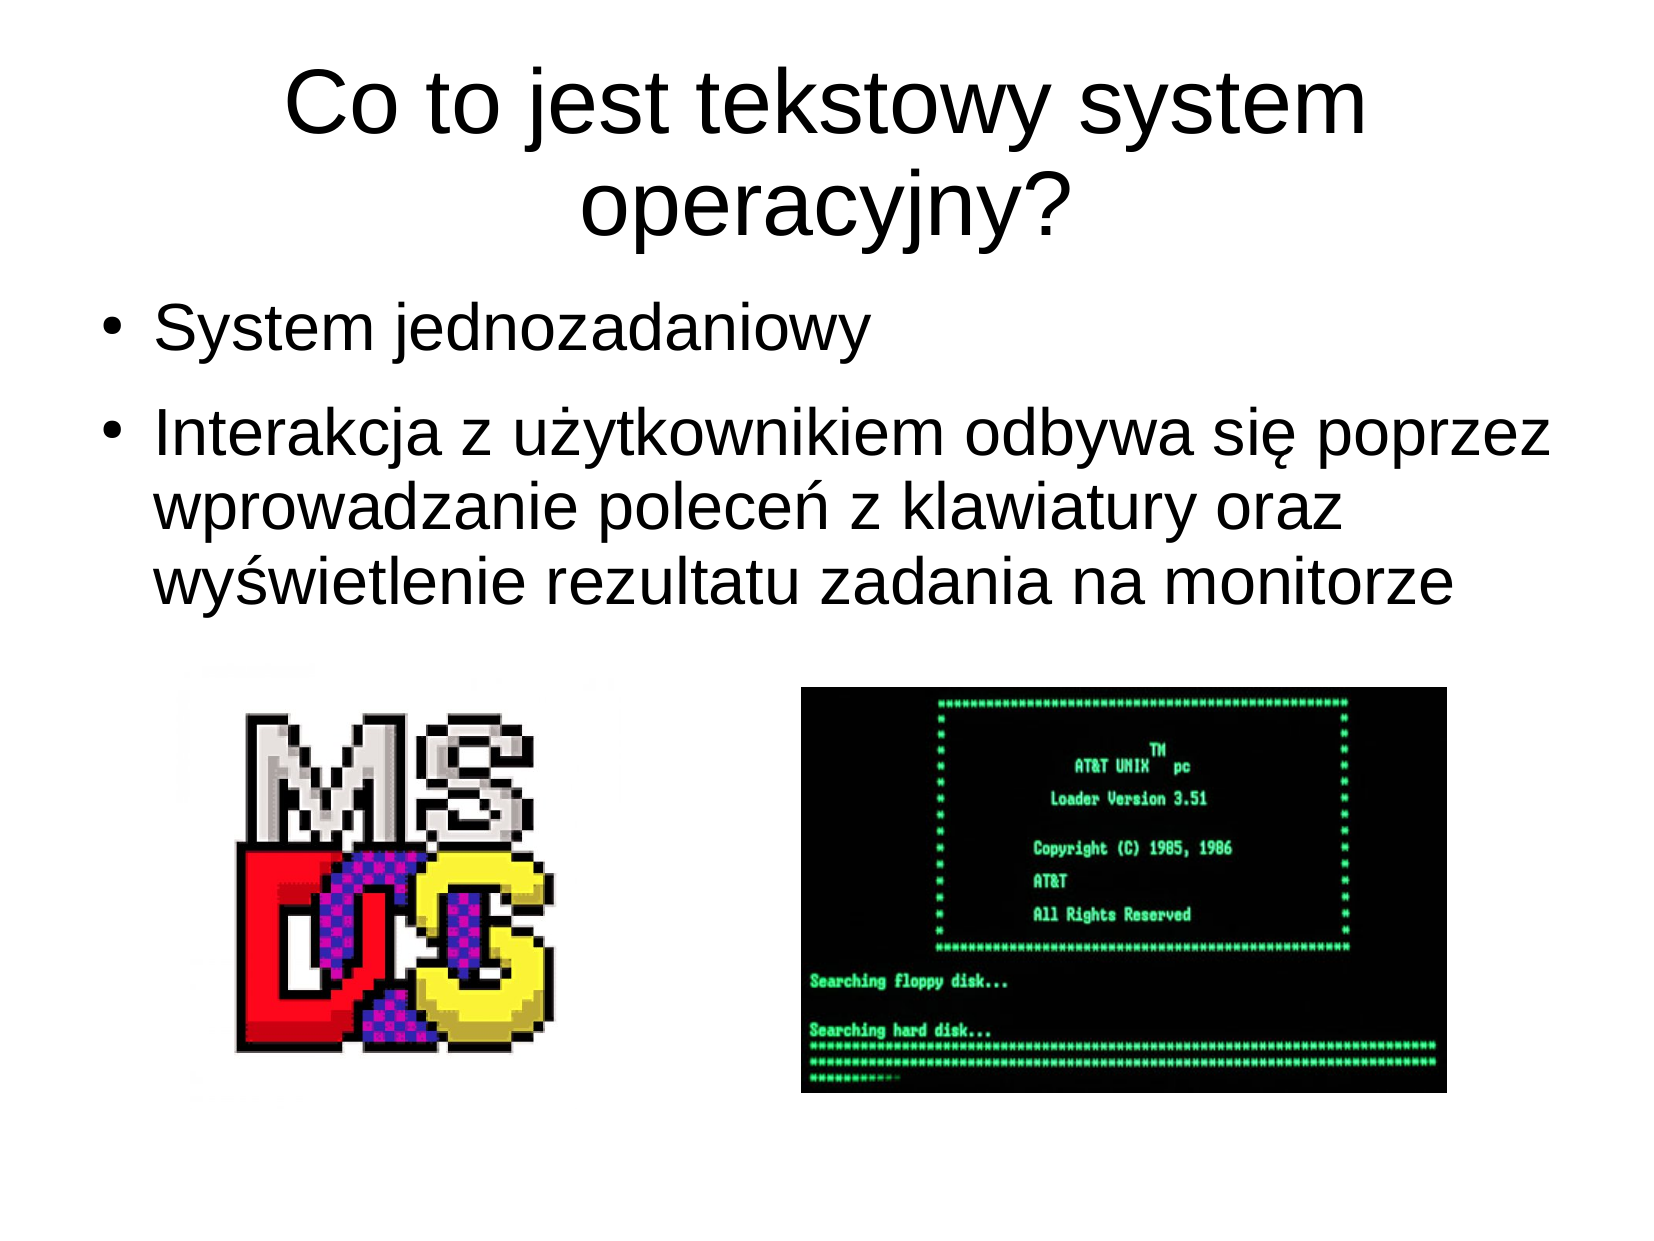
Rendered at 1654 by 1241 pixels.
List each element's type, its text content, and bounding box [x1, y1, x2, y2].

list System jednozadaniowy Interakcja z użytkownikiem odbywa się poprzez wprowadzanie poleceń z klawiatury oraz wyświetlenie rezultatu zadania na monitorze [82, 290, 1571, 1109]
picture [171, 659, 621, 1109]
title Co to jest tekstowy system operacyjny? [82, 49, 1571, 257]
picture [801, 687, 1447, 1093]
